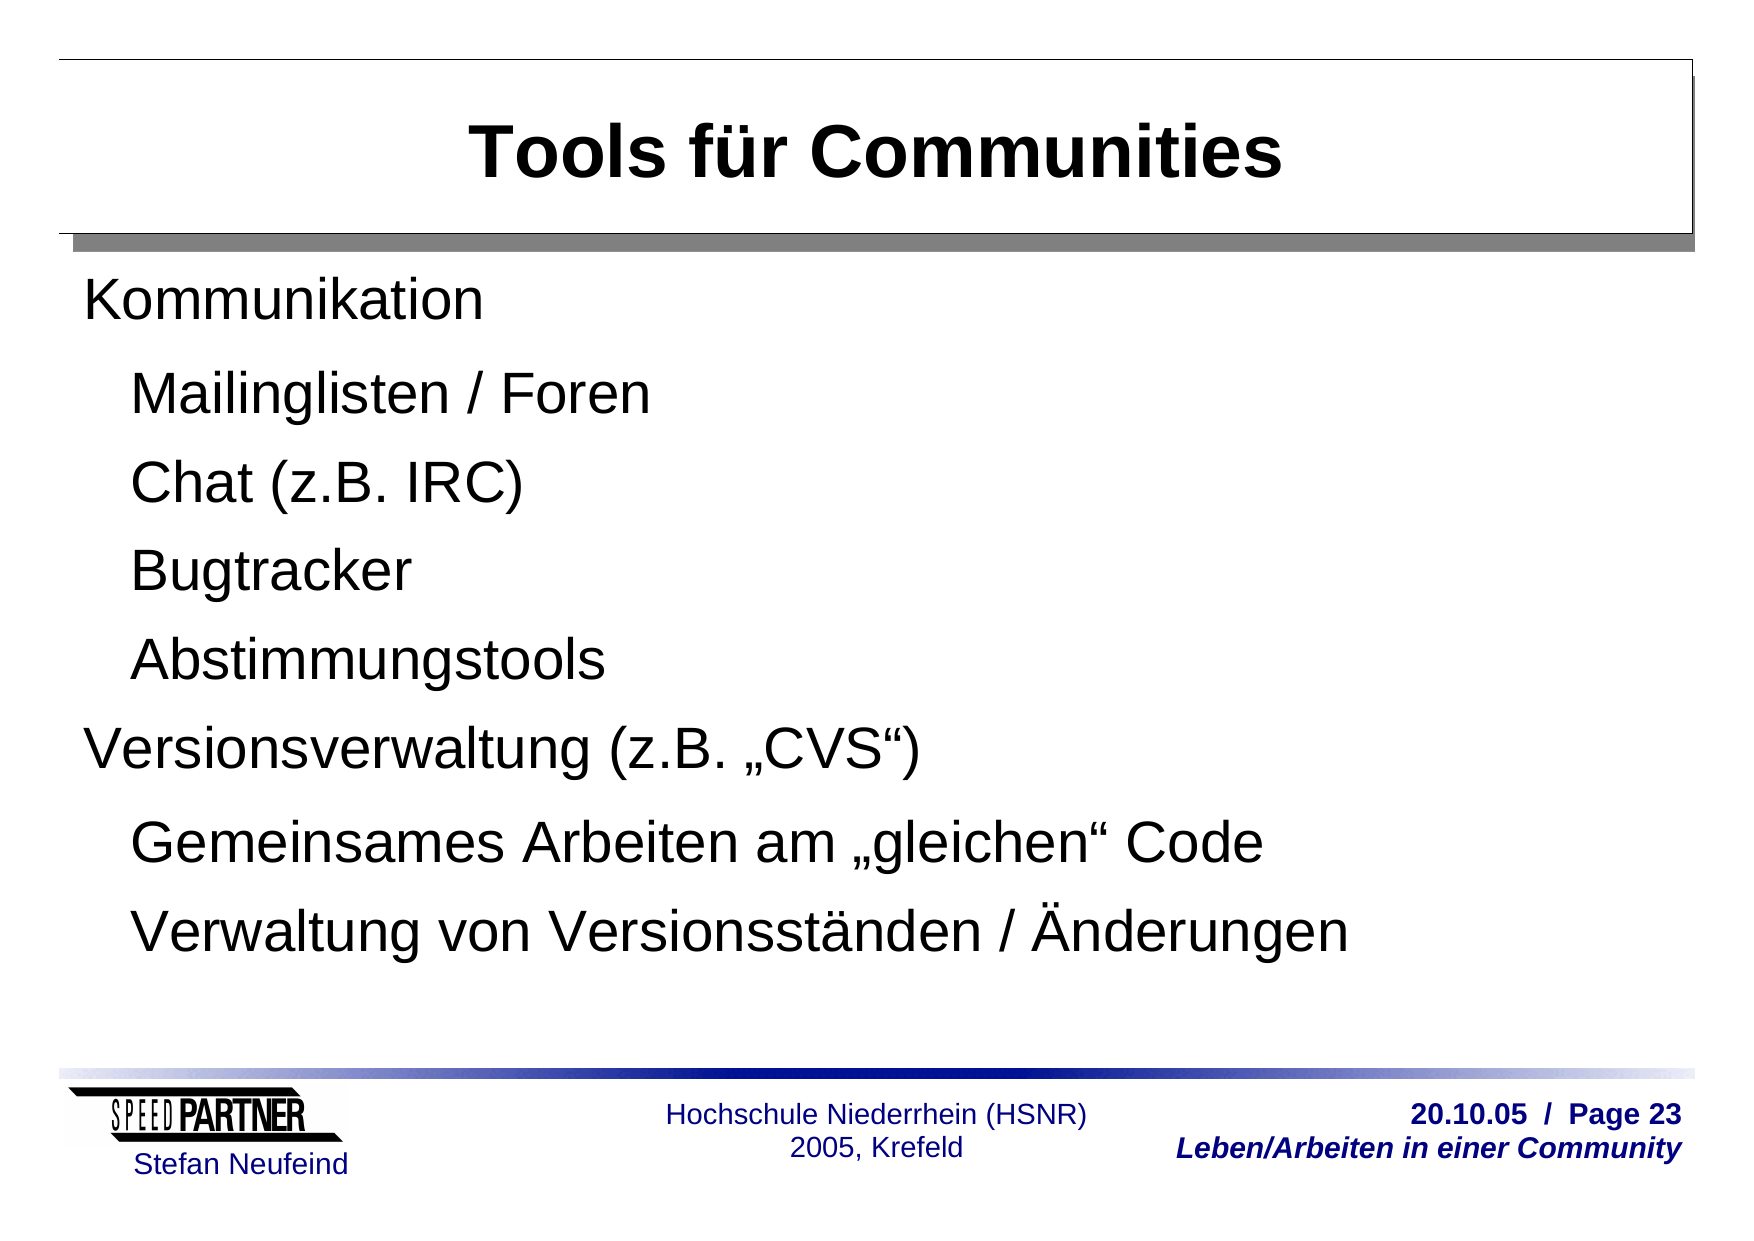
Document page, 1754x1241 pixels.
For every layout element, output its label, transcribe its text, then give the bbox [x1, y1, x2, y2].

list Kommunikation Mailinglisten / Foren Chat (z.B. IRC) Bugtracker Abstimmungstools Versionsverwaltung (z.B. „CVS“) Gemeinsames Arbeiten am „gleichen“ Code Verwaltung von Versionsständen / Änderungen [71, 266, 1695, 1049]
title Tools für Communities [59, 59, 1695, 244]
picture [64, 1082, 348, 1146]
picture [59, 1068, 1695, 1079]
